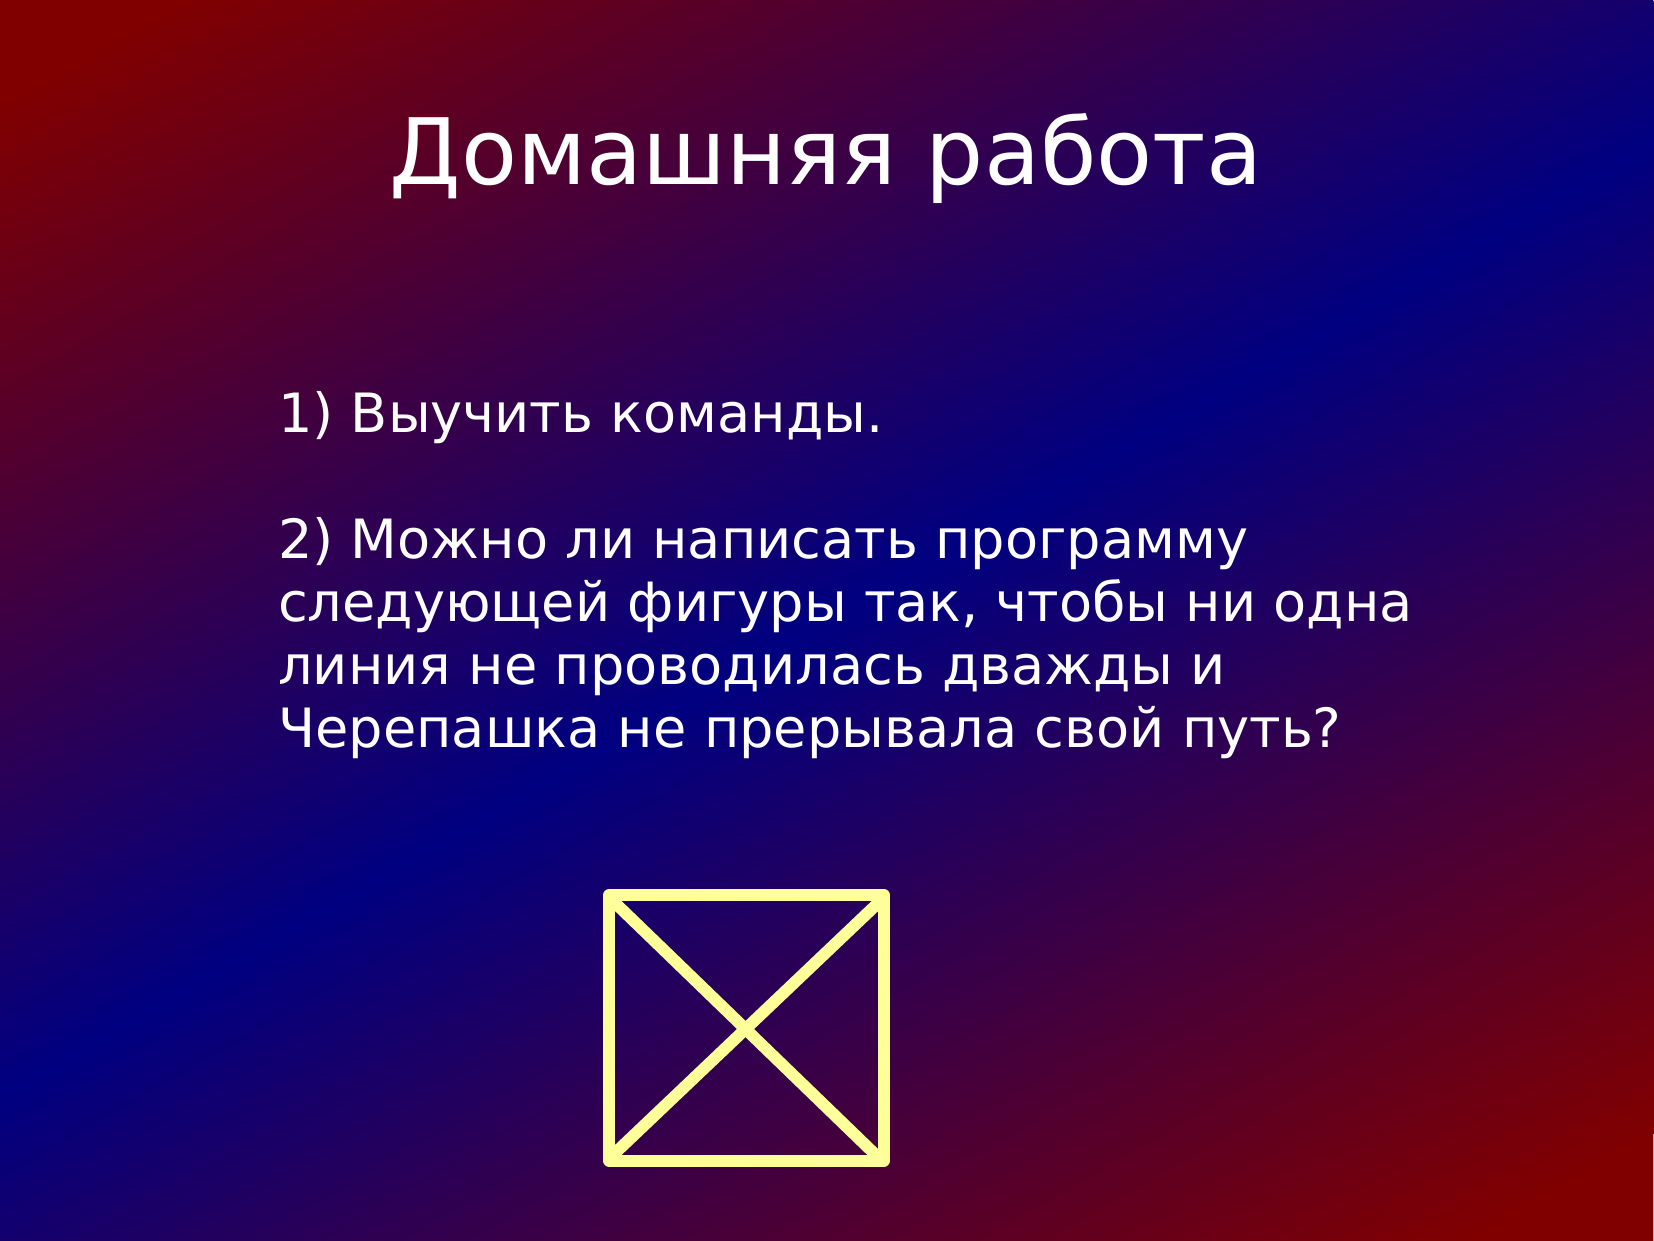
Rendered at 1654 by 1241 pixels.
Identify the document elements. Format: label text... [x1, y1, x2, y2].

text_box 1) Выучить команды. 2) Можно ли написать программу следующей фигуры так, чтобы ни одна линия не проводилась дважды и Черепашка не прерывала свой путь? [263, 375, 1480, 768]
title Домашняя работа [82, 56, 1571, 250]
